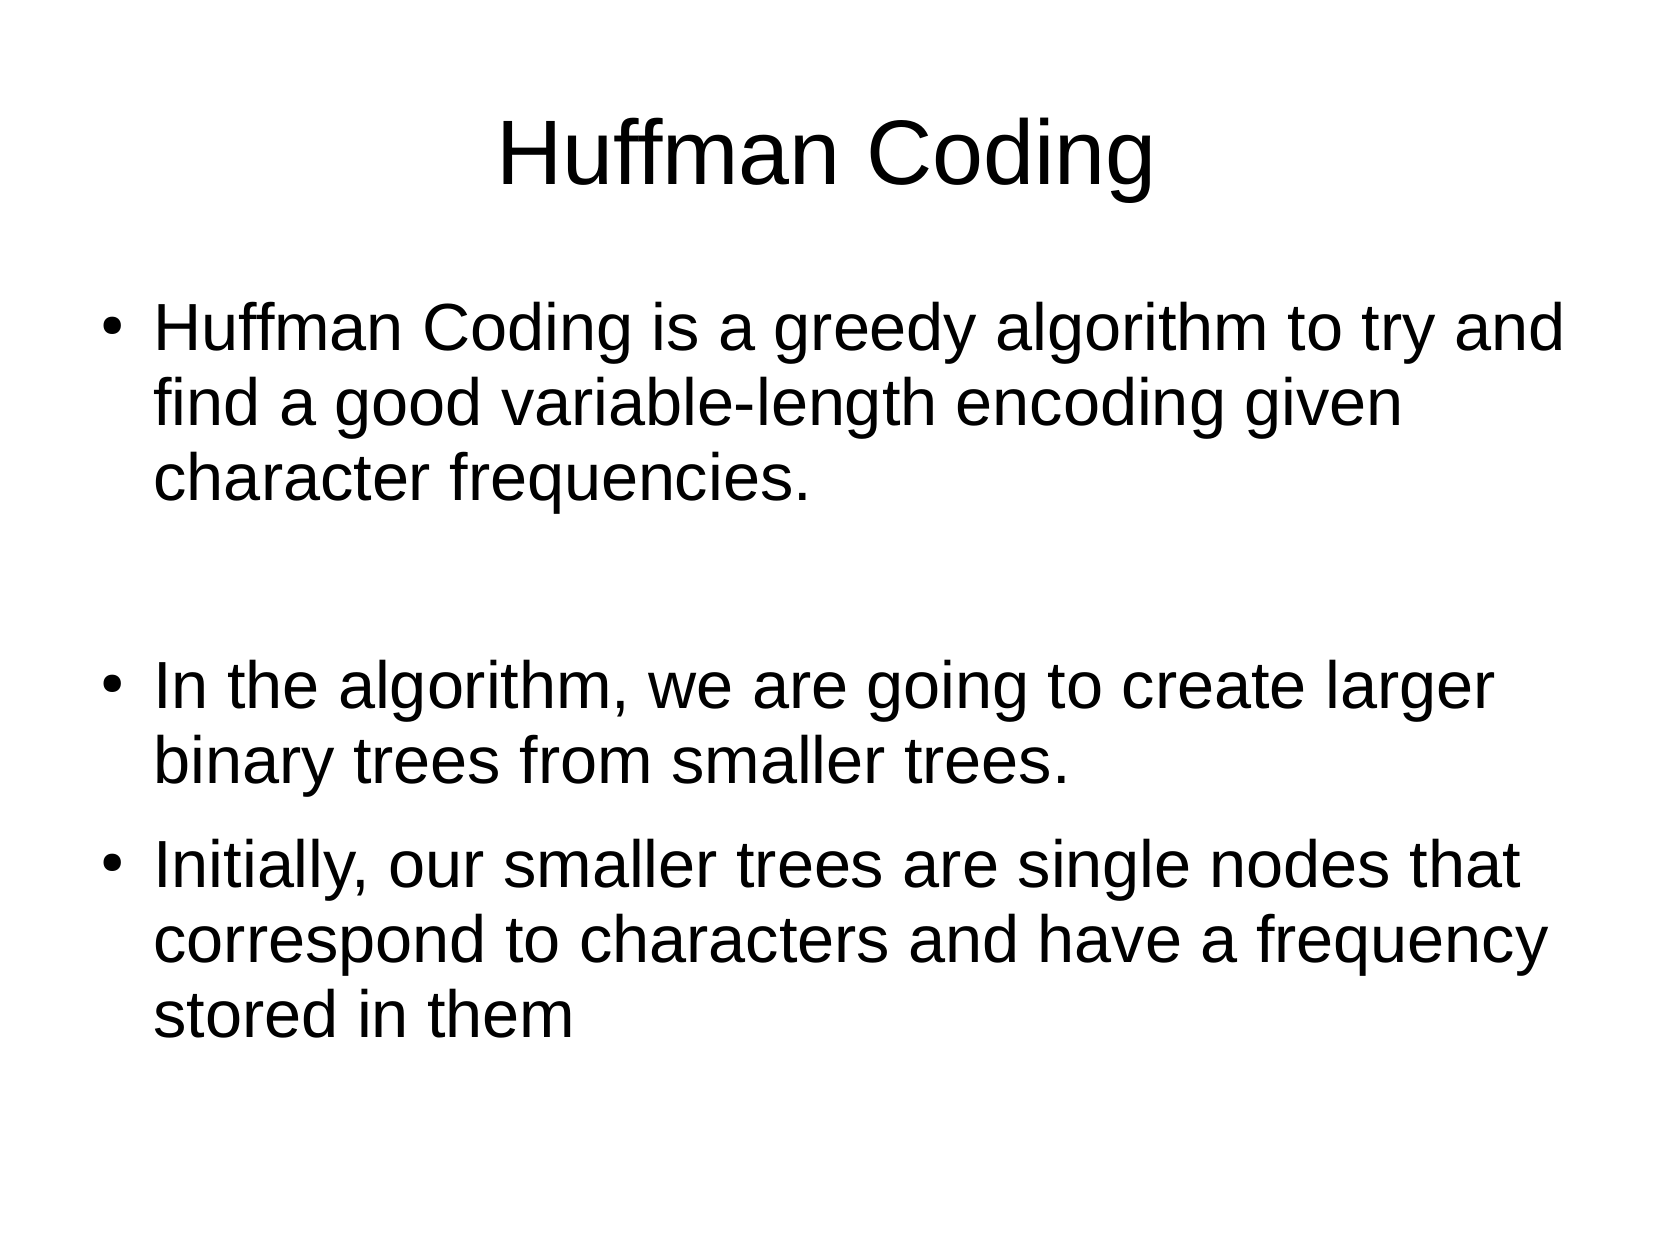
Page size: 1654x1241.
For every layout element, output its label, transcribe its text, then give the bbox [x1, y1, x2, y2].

title Huffman Coding [82, 56, 1571, 250]
list Huffman Coding is a greedy algorithm to try and find a good variable-length encoding given character frequencies. In the algorithm, we are going to create larger binary trees from smaller trees. Initially, our smaller trees are single nodes that correspond to characters and have a frequency stored in them [82, 290, 1571, 1094]
